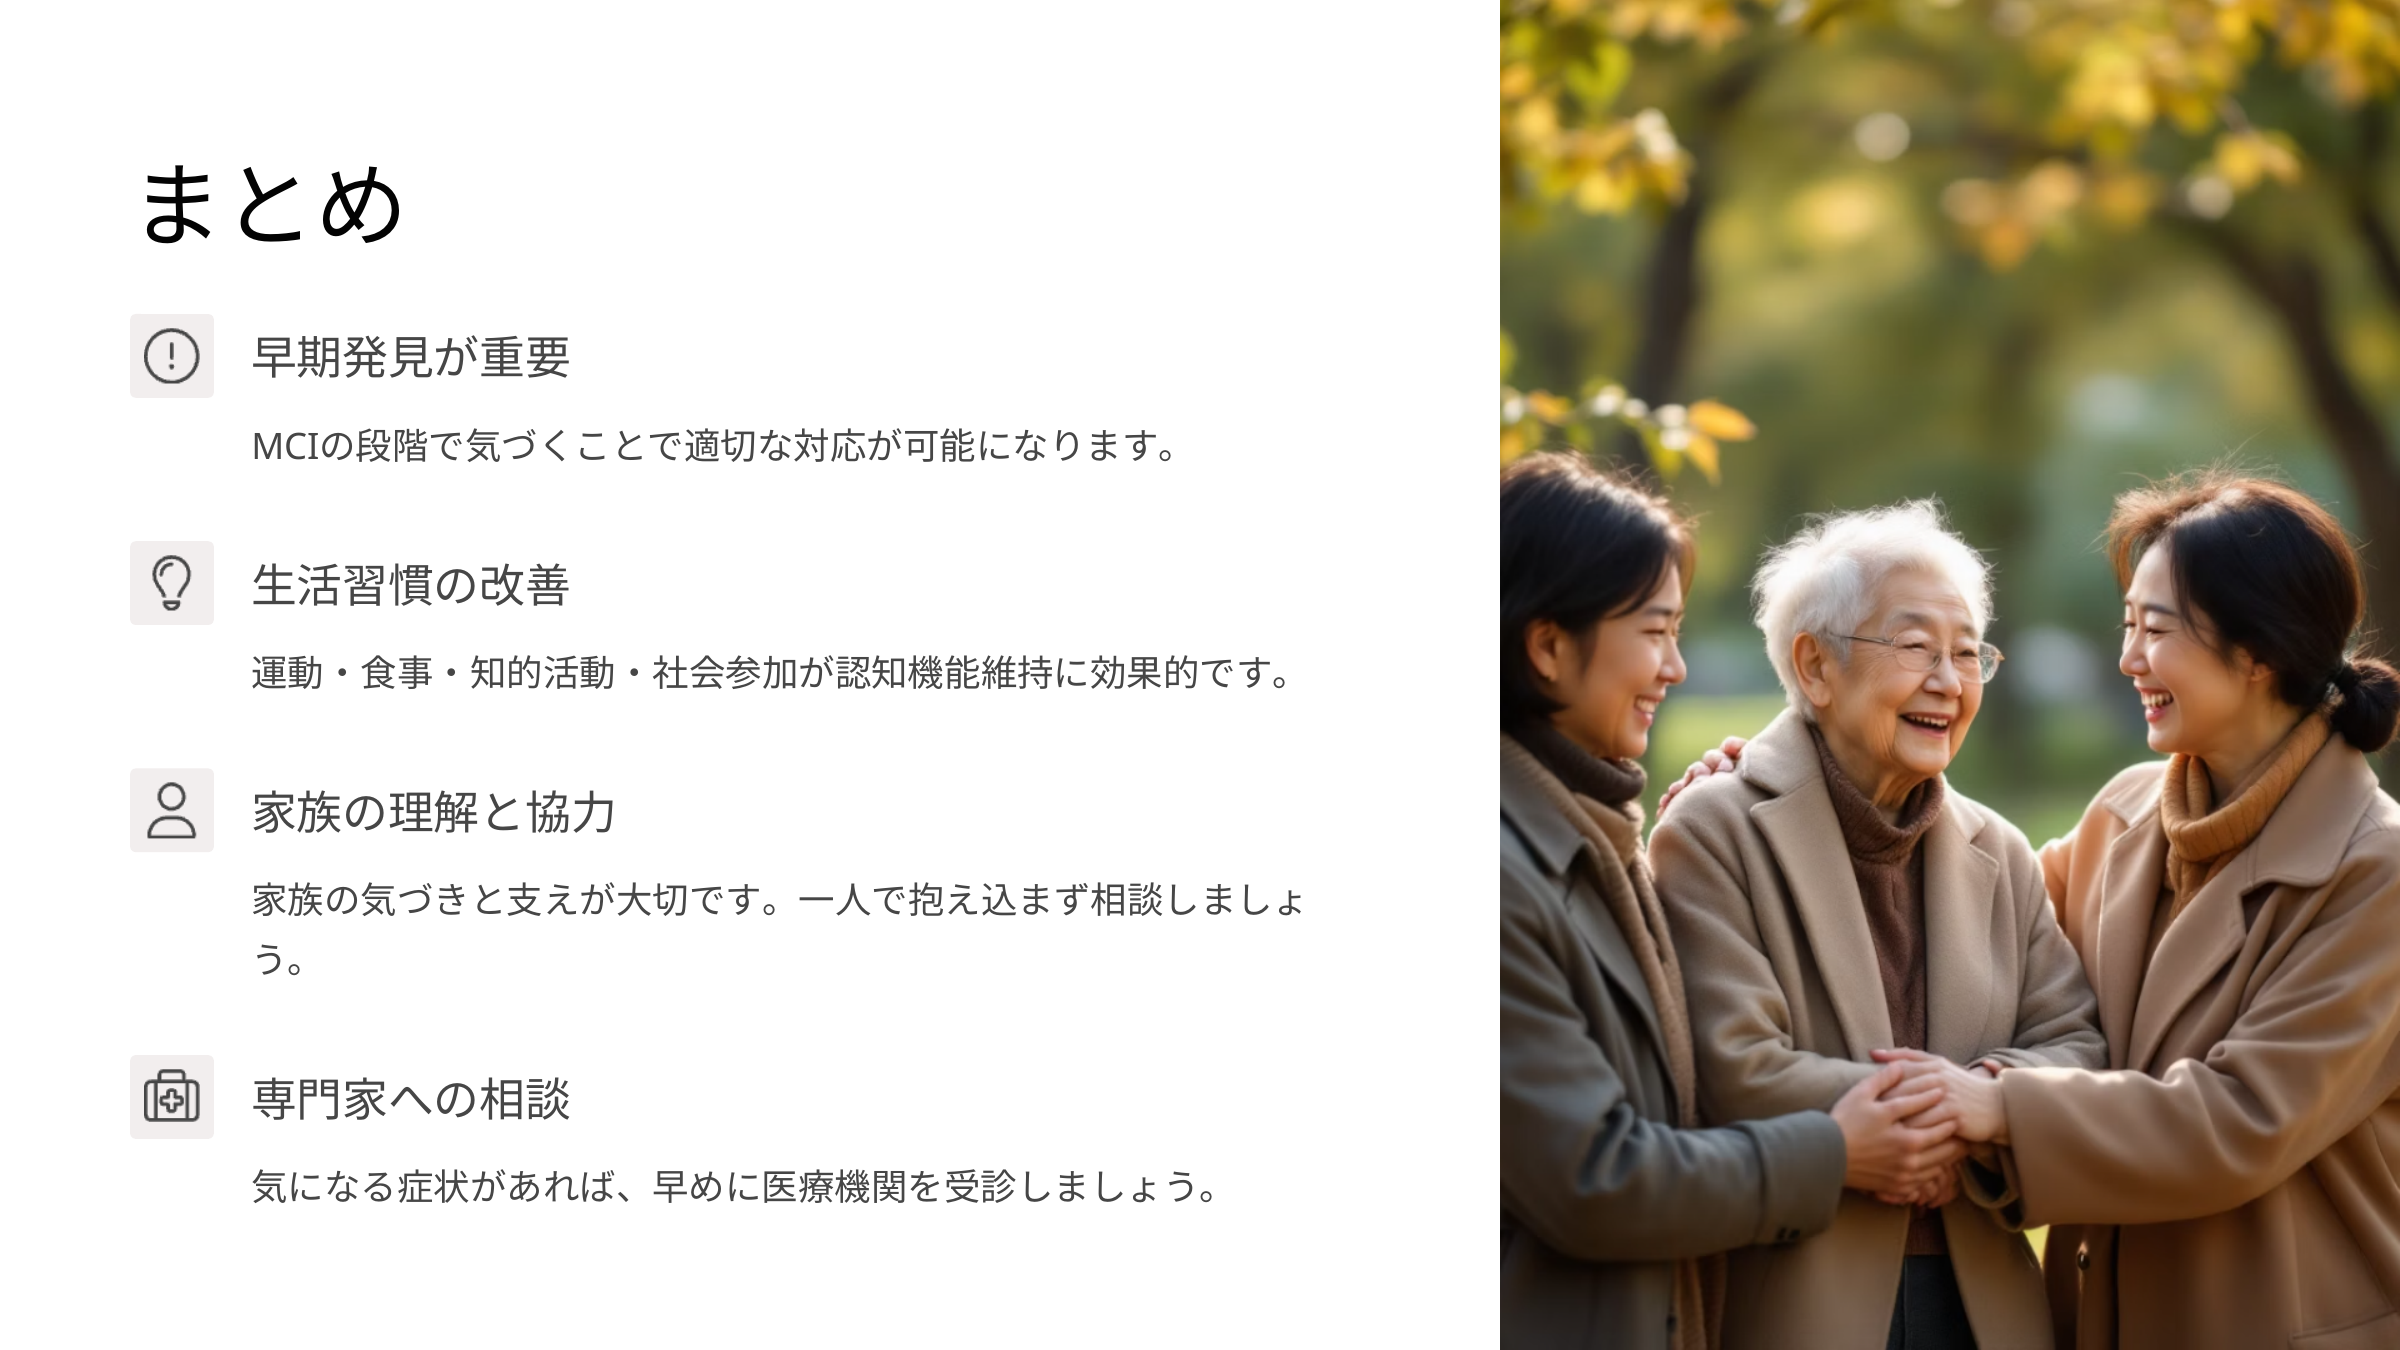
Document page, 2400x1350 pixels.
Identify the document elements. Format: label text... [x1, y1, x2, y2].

text_box MCIの段階で気づくことで適切な対応が可能になります。 [251, 407, 1370, 467]
text_box 専門家への相談 [251, 1067, 717, 1126]
text_box 家族の理解と協力 [251, 781, 717, 840]
picture [144, 321, 200, 391]
text_box 生活習慣の改善 [251, 553, 717, 613]
picture [144, 548, 200, 618]
text_box [130, 768, 214, 853]
text_box 家族の気づきと支えが大切です。一人で抱え込まず相談しましょう。 [251, 861, 1370, 981]
text_box まとめ [130, 142, 1061, 259]
text_box 気になる症状があれば、早めに医療機関を受診しましょう。 [251, 1148, 1370, 1208]
text_box [130, 313, 214, 398]
picture [144, 1062, 200, 1132]
text_box [130, 1055, 214, 1139]
picture [1500, 0, 2400, 1350]
text_box 運動・食事・知的活動・社会参加が認知機能維持に効果的です。 [251, 634, 1370, 694]
text_box 早期発見が重要 [251, 326, 717, 385]
text_box [130, 541, 214, 625]
picture [144, 775, 200, 846]
